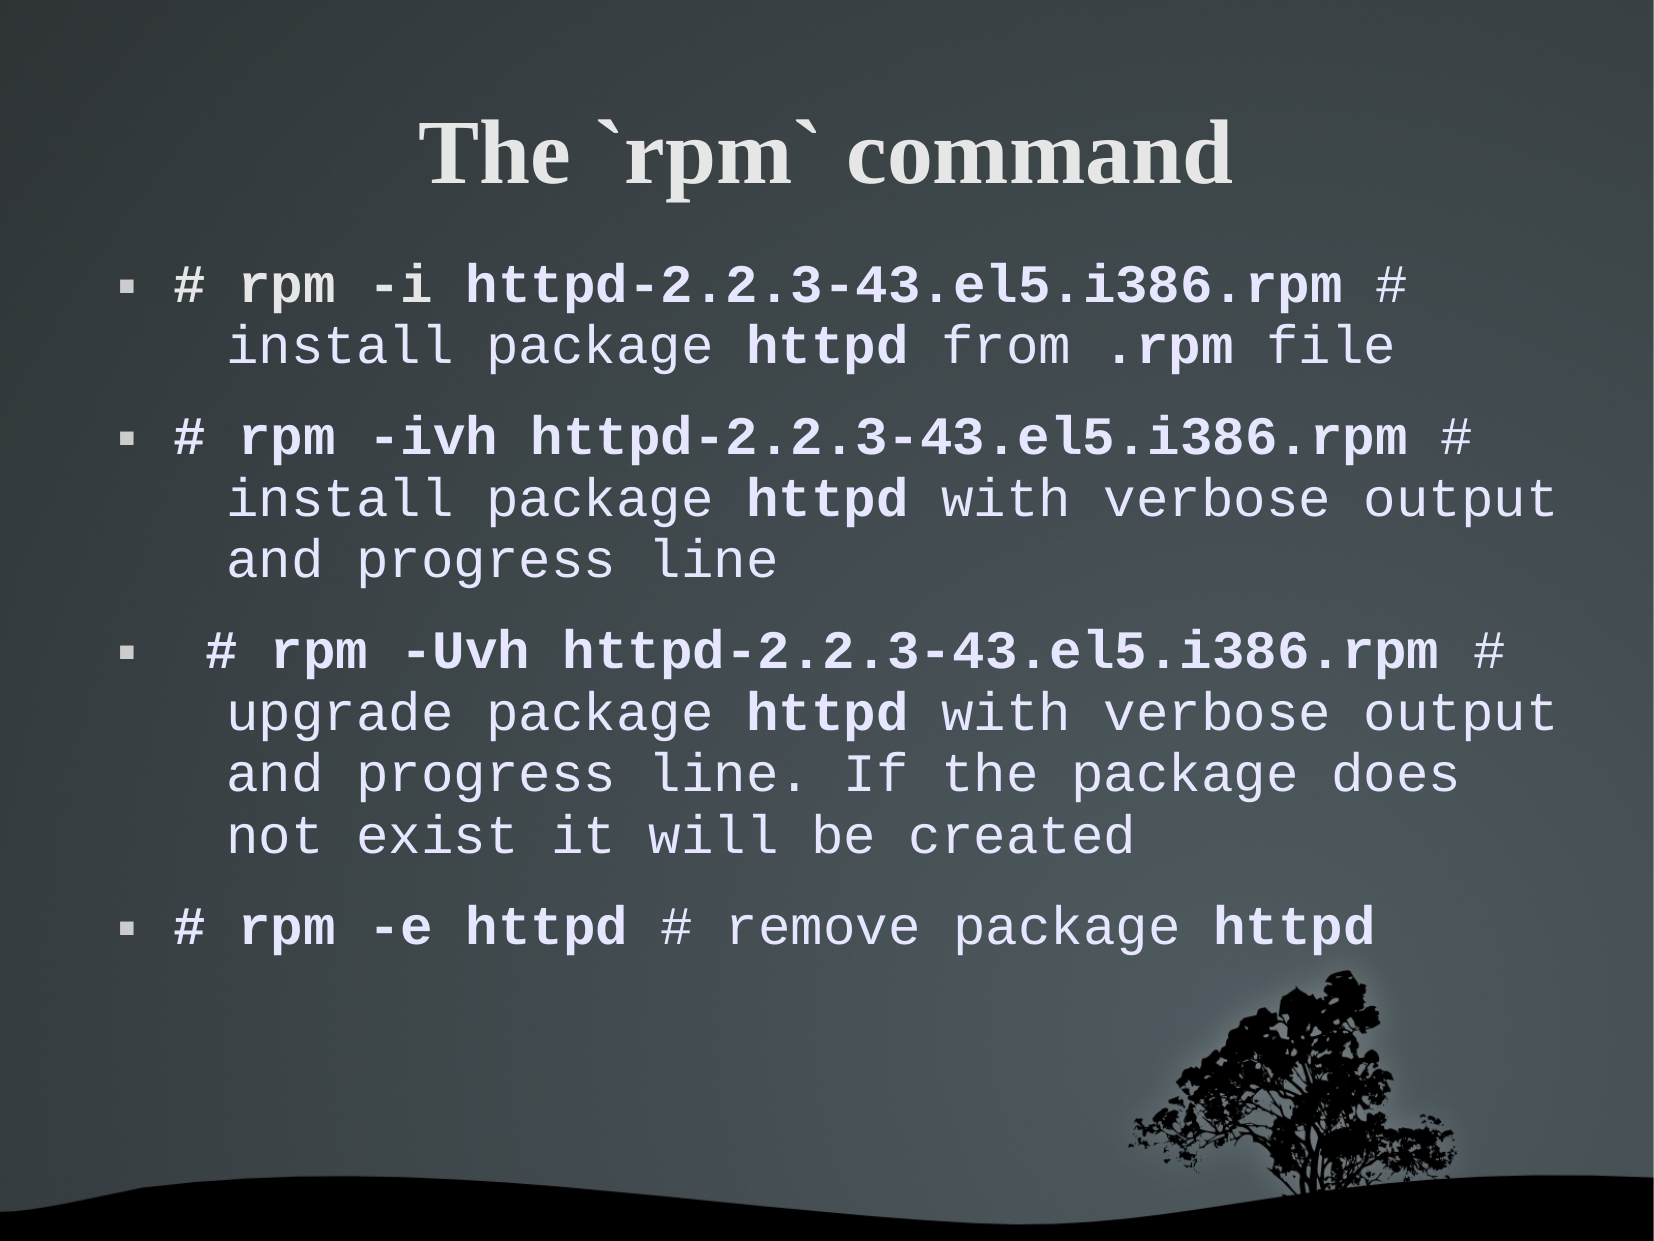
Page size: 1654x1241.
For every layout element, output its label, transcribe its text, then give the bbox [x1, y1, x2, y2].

picture [0, 0, 1654, 1241]
title The `rpm` command [82, 49, 1571, 257]
list # rpm -i httpd-2.2.3-43.el5.i386.rpm # install package httpd from .rpm file # rpm -ivh httpd-2.2.3-43.el5.i386.rpm # install package httpd with verbose output and progress line # rpm -Uvh httpd-2.2.3-43.el5.i386.rpm # upgrade package httpd with verbose output and progress line. If the package does not exist it will be created # rpm -e httpd # remove package httpd [84, 257, 1573, 1199]
